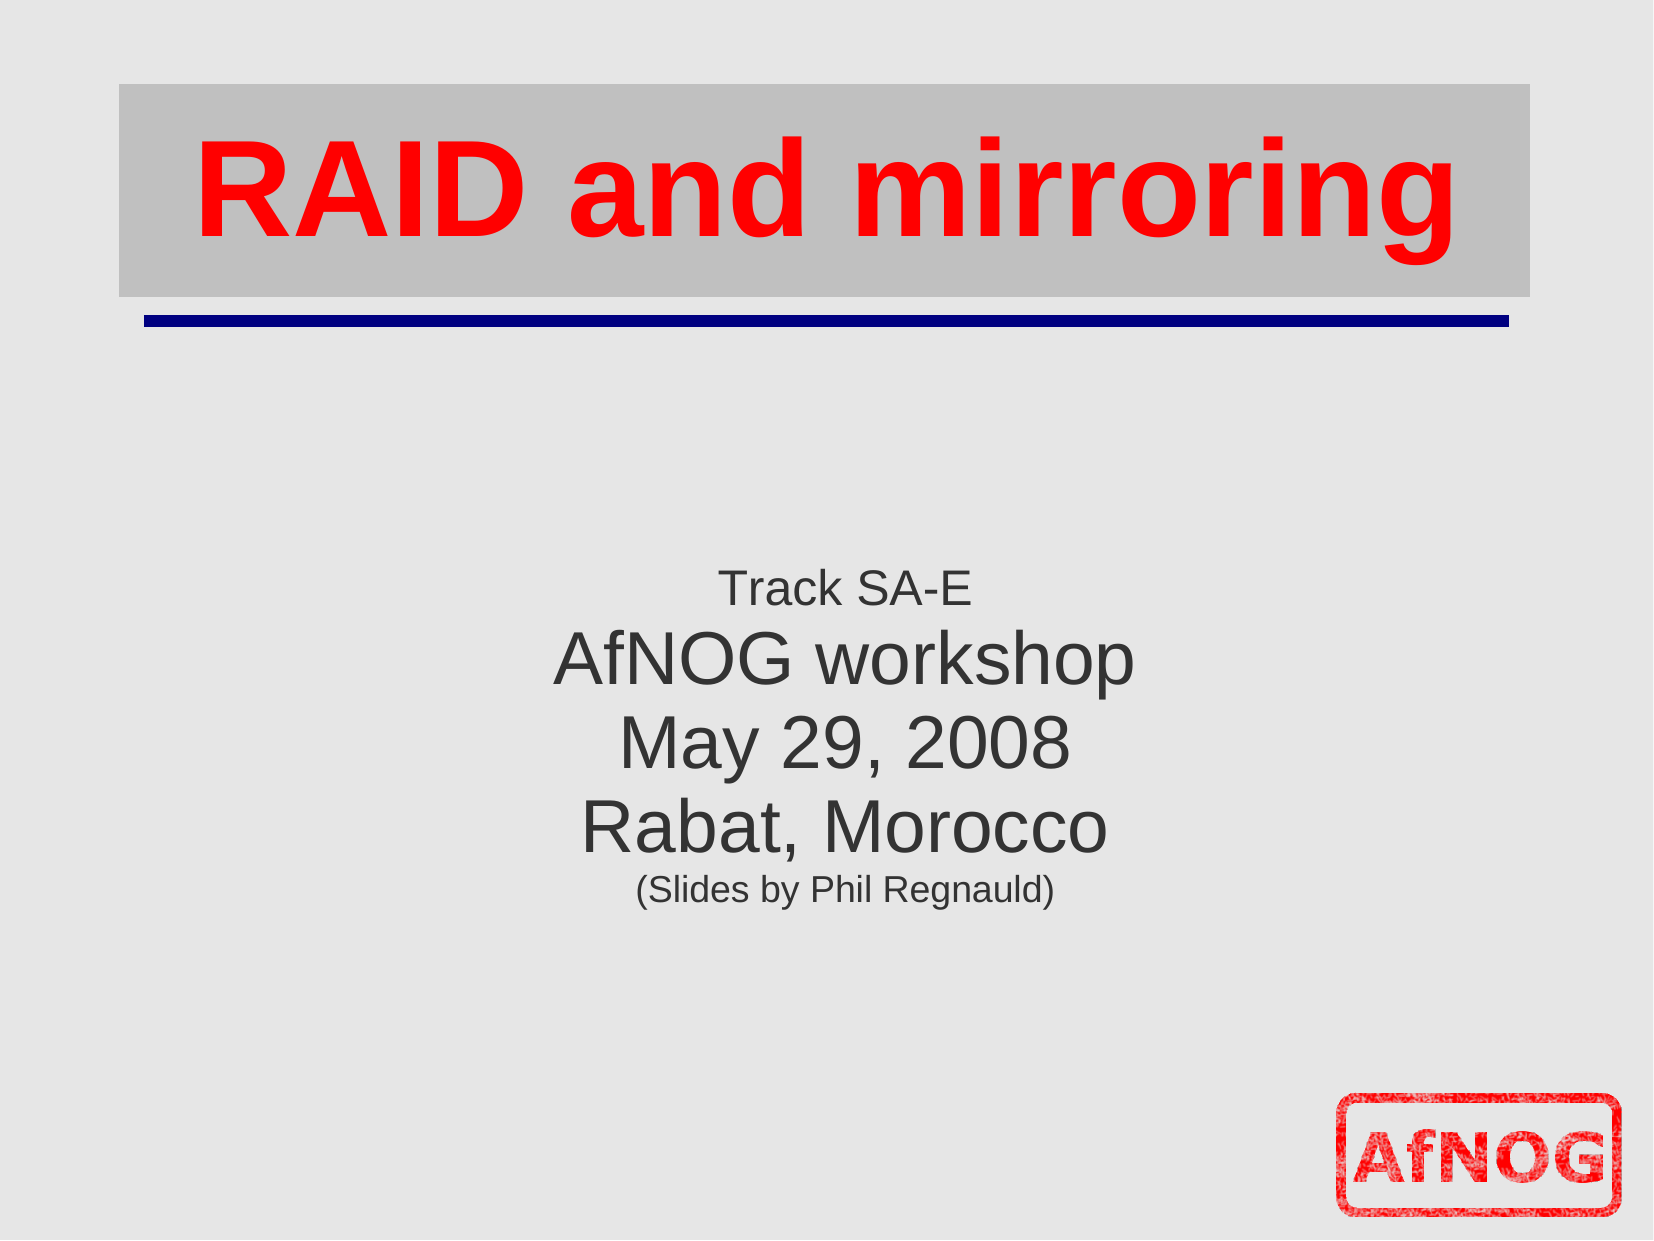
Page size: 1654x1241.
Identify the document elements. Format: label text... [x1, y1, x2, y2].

title RAID and mirroring [121, 84, 1534, 293]
subtitle Track SA-E AfNOG workshop May 29, 2008 Rabat, Morocco (Slides by Phil Regnauld) [121, 344, 1534, 1127]
picture [1336, 1092, 1622, 1217]
